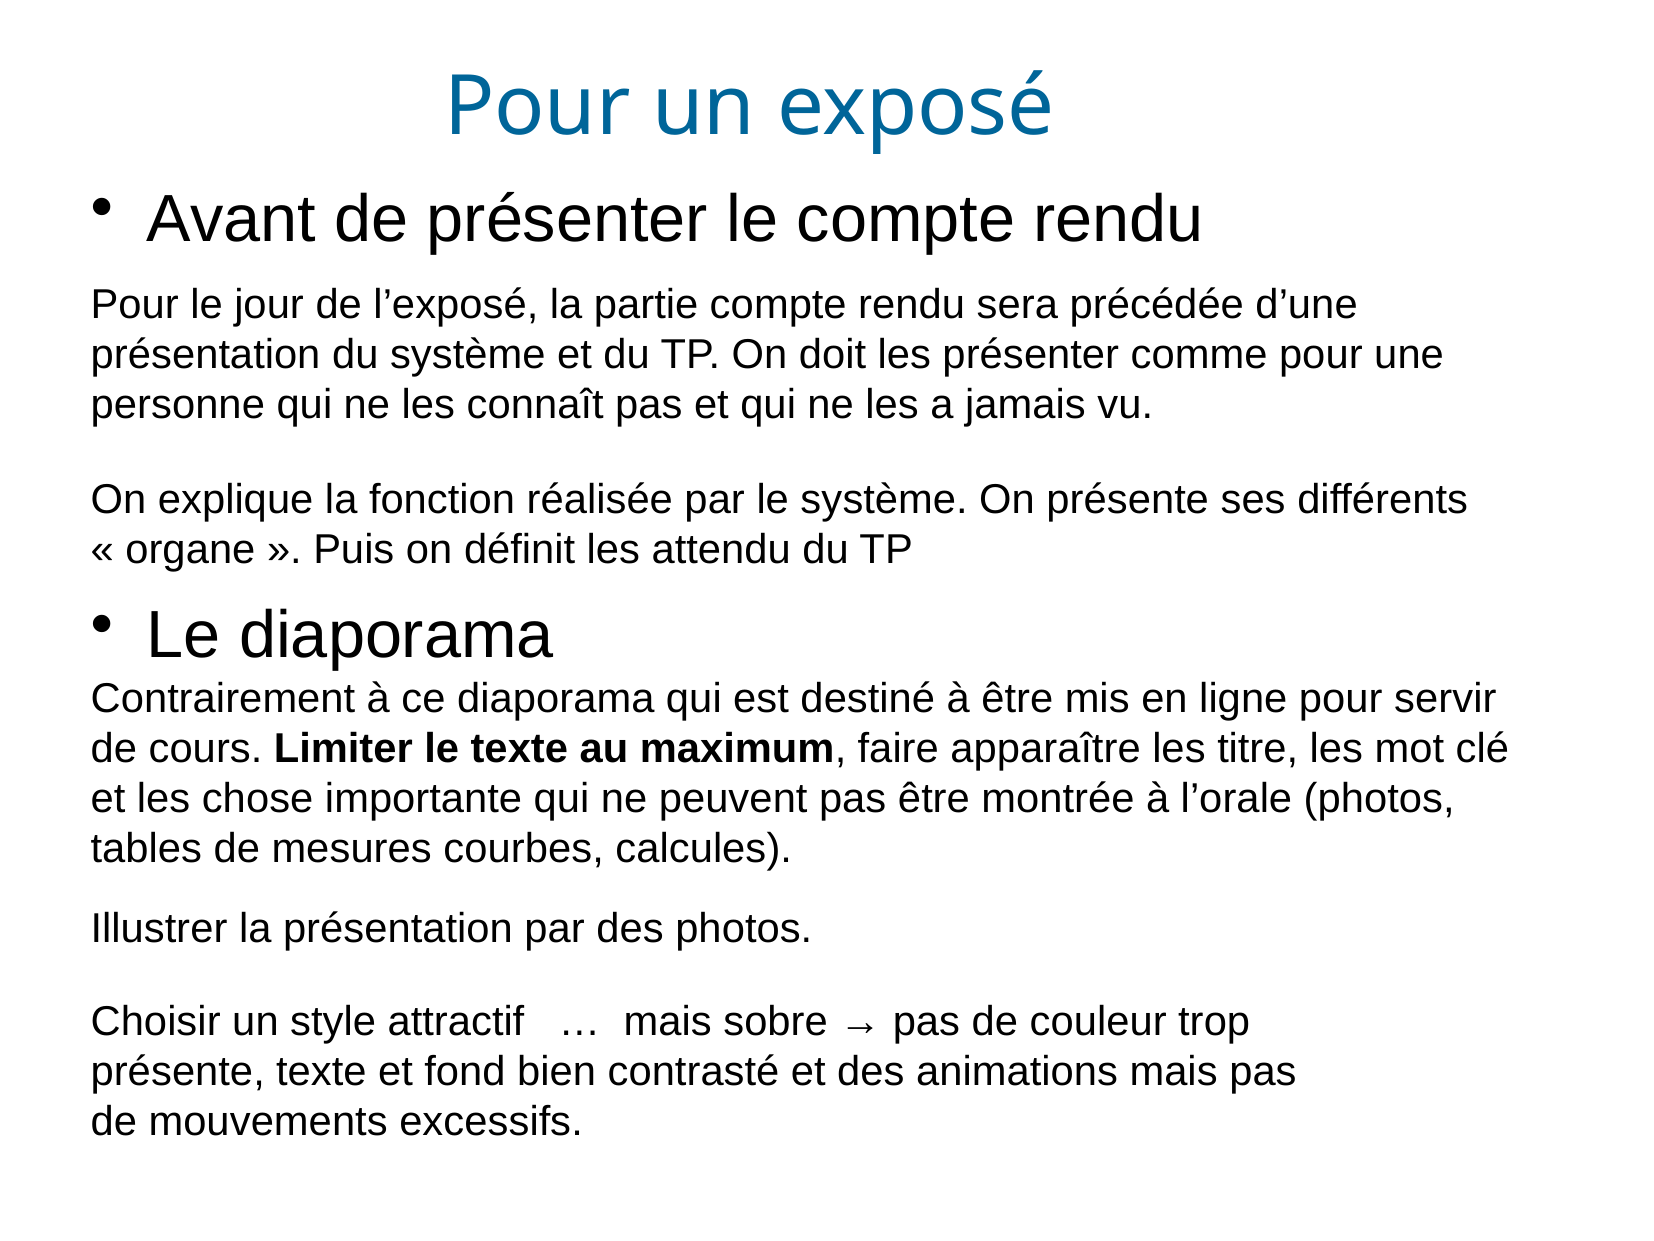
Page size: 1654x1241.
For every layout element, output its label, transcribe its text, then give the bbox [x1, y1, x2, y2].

text_box Pour le jour de l’exposé, la partie compte rendu sera précédée d’une présentation du système et du TP. On doit les présenter comme pour une personne qui ne les connaît pas et qui ne les a jamais vu. [75, 269, 1535, 448]
title Pour un exposé [75, 7, 1426, 195]
text_box Avant de présenter le compte rendu [75, 166, 1342, 270]
text_box Illustrer la présentation par des photos. [75, 893, 853, 974]
text_box Le diaporama [75, 583, 1342, 686]
text_box Contrairement à ce diaporama qui est destiné à être mis en ligne pour servir de cours. Limiter le texte au maximum, faire apparaître les titre, les mot clé et les chose importante qui ne peuvent pas être montrée à l’orale (photos, tables de mesures courbes, calcules). [75, 662, 1535, 788]
text_box Choisir un style attractif … mais sobre → pas de couleur trop présente, texte et fond bien contrasté et des animations mais pas de mouvements excessifs. [75, 986, 1364, 1166]
text_box On explique la fonction réalisée par le système. On présente ses différents « organe ». Puis on définit les attendu du TP [75, 463, 1535, 600]
